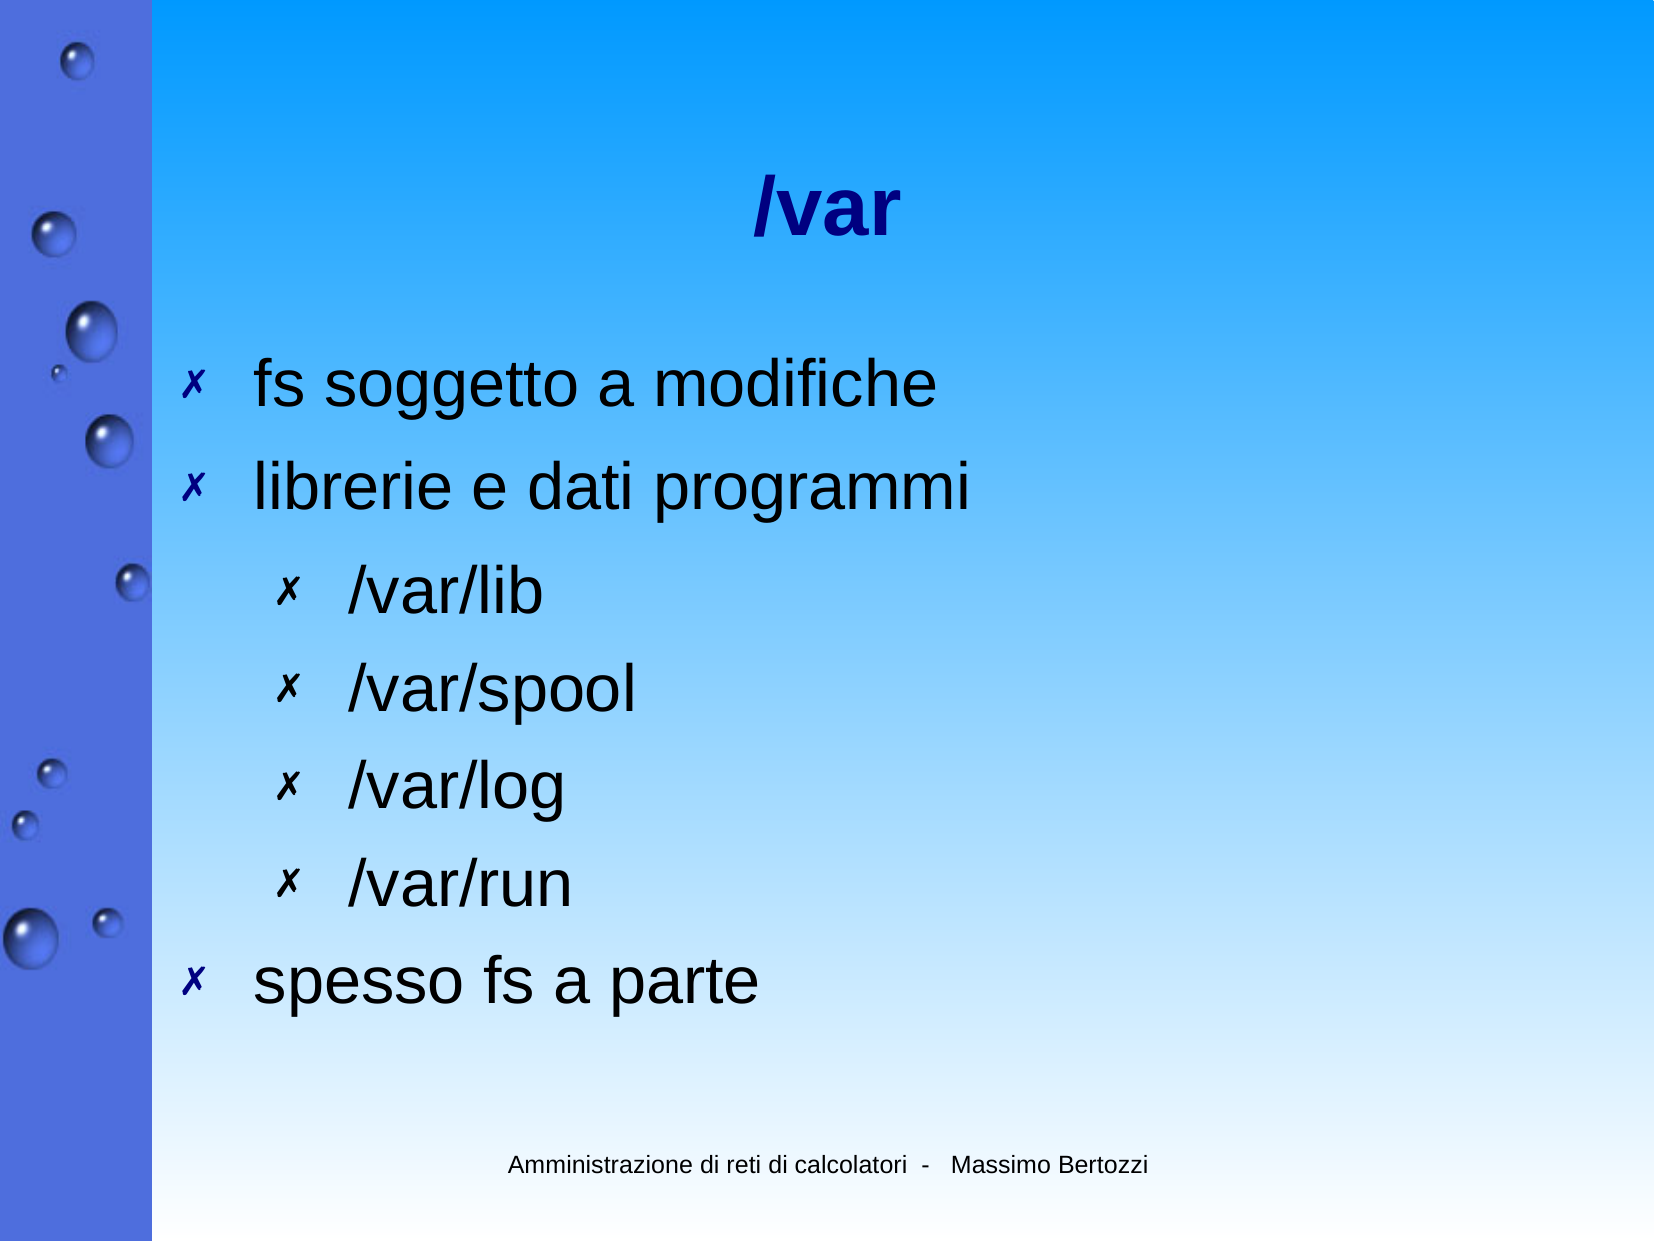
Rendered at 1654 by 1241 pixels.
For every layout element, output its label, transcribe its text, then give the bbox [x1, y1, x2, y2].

list fs soggetto a modifiche librerie e dati programmi /var/lib /var/spool /var/log /var/run spesso fs a parte [159, 346, 1572, 1128]
picture [0, 0, 152, 1241]
title /var [121, 102, 1534, 311]
